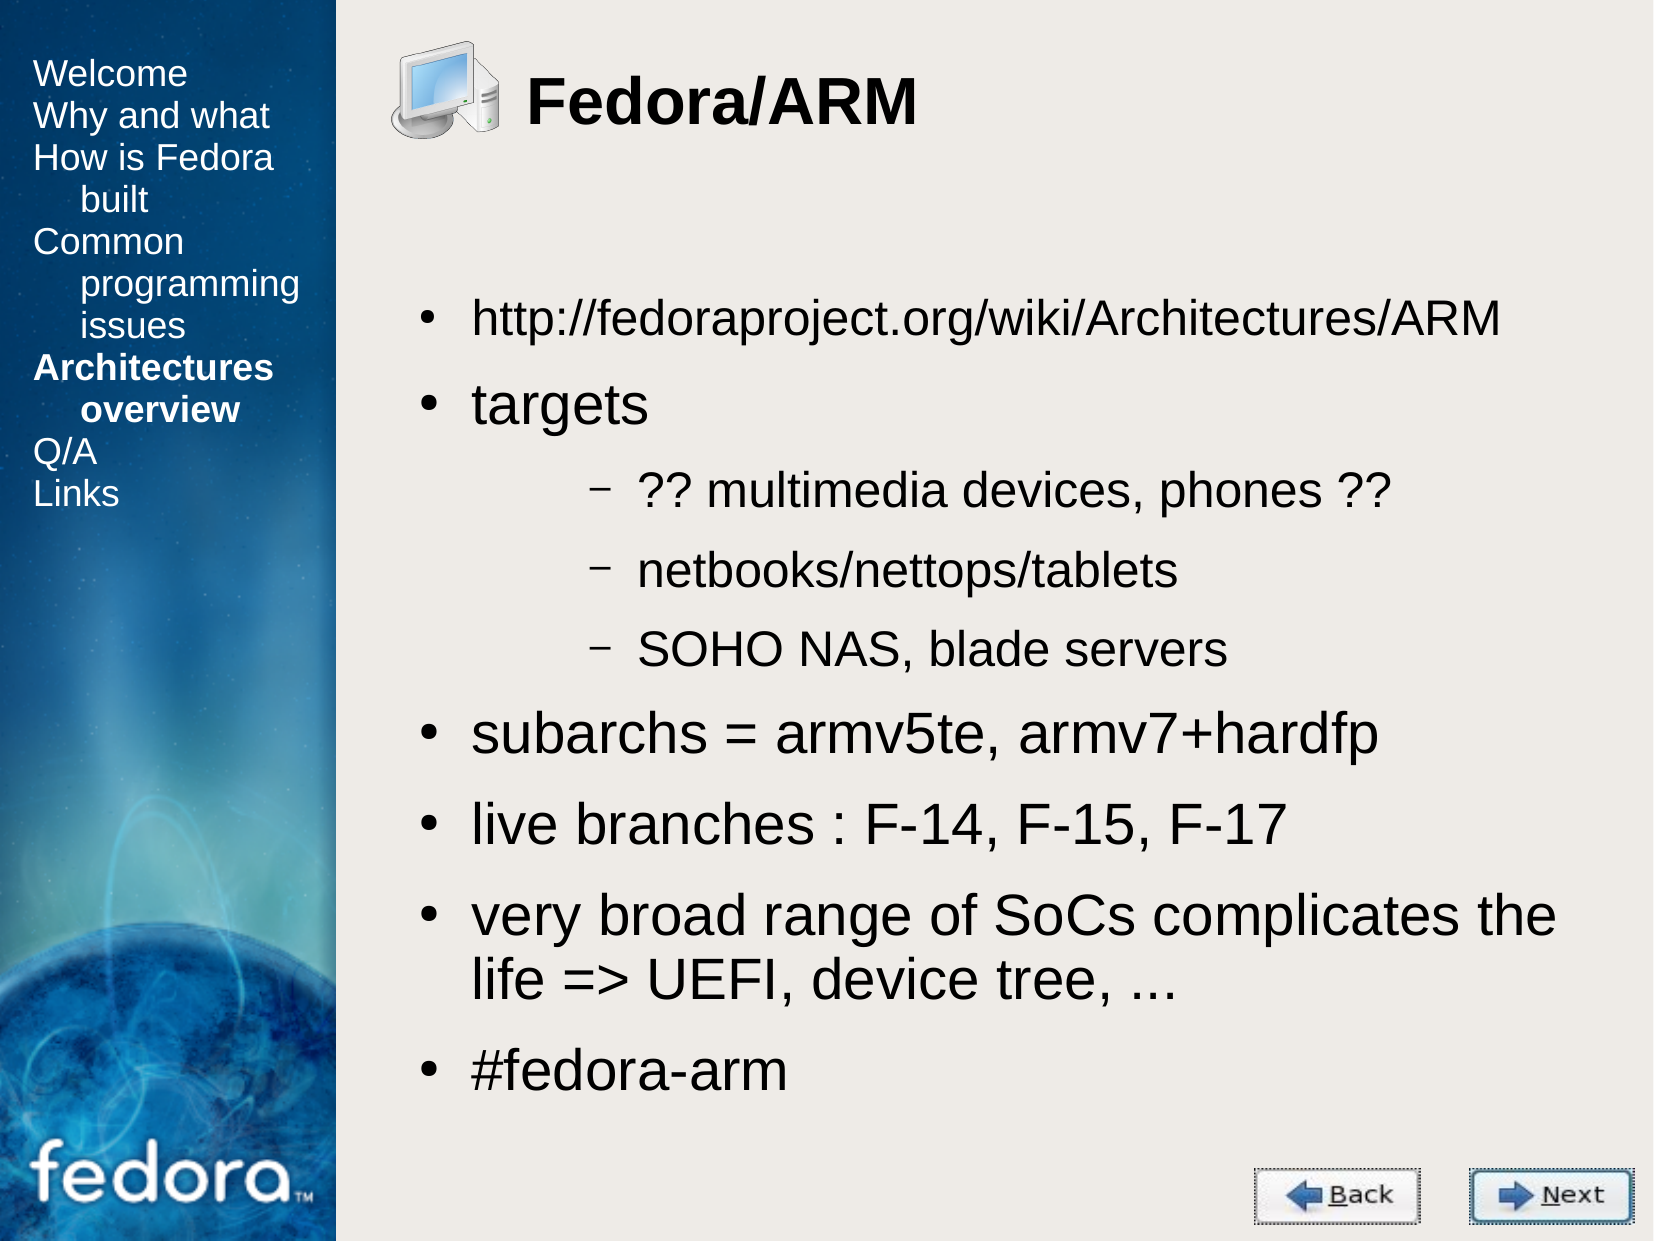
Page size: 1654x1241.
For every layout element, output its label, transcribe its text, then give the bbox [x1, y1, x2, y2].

text_box Fedora/ARM [511, 56, 1316, 147]
picture [0, 0, 1654, 1241]
list http://fedoraproject.org/wiki/Architectures/ARM targets ?? multimedia devices, phones ?? netbooks/nettops/tablets SOHO NAS, blade servers subarchs = armv5te, armv7+hardfp live branches : F-14, F-15, F-17 very broad range of SoCs complicates the life => UEFI, device tree, ... #fedora-arm [400, 290, 1617, 1104]
text_box Welcome Why and what How is Fedora built Common programming issues Architectures overview Q/A Links [18, 45, 327, 523]
